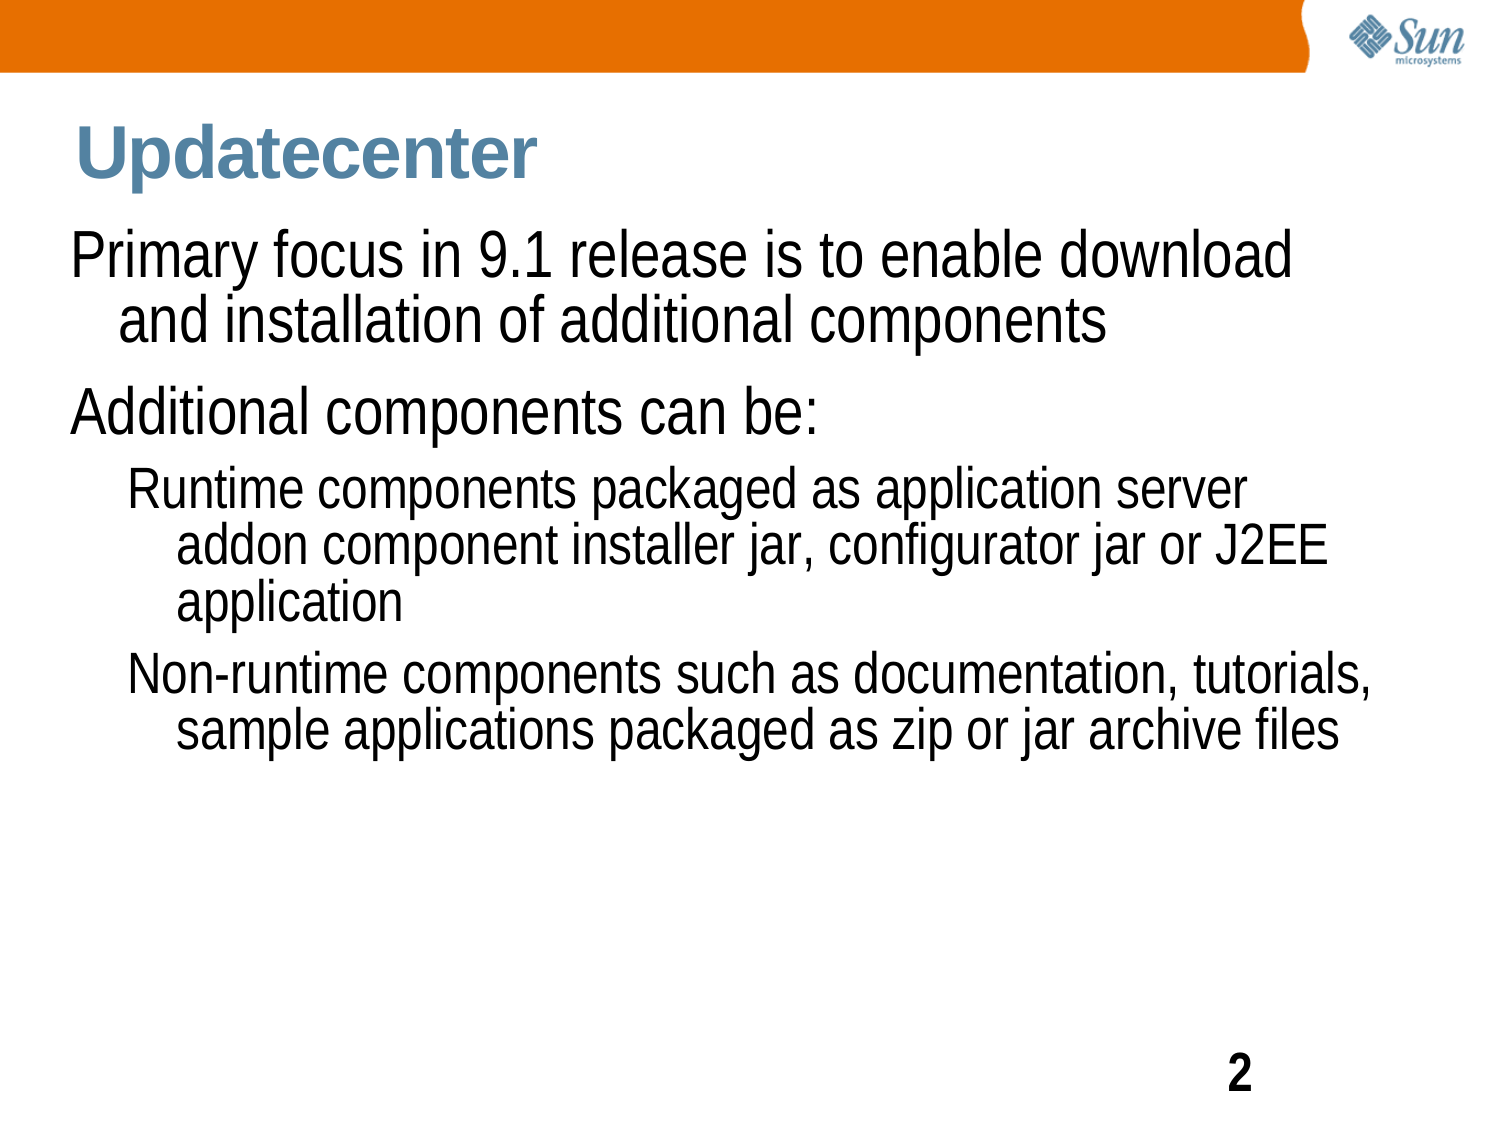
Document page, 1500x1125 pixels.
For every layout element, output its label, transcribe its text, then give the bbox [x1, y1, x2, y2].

list Primary focus in 9.1 release is to enable download and installation of additional components Additional components can be: Runtime components packaged as application server addon component installer jar, configurator jar or J2EE application Non-runtime components such as documentation, tutorials, sample applications packaged as zip or jar archive files [50, 224, 1388, 1002]
picture [0, 0, 1500, 75]
title Updatecenter [75, 117, 1438, 232]
